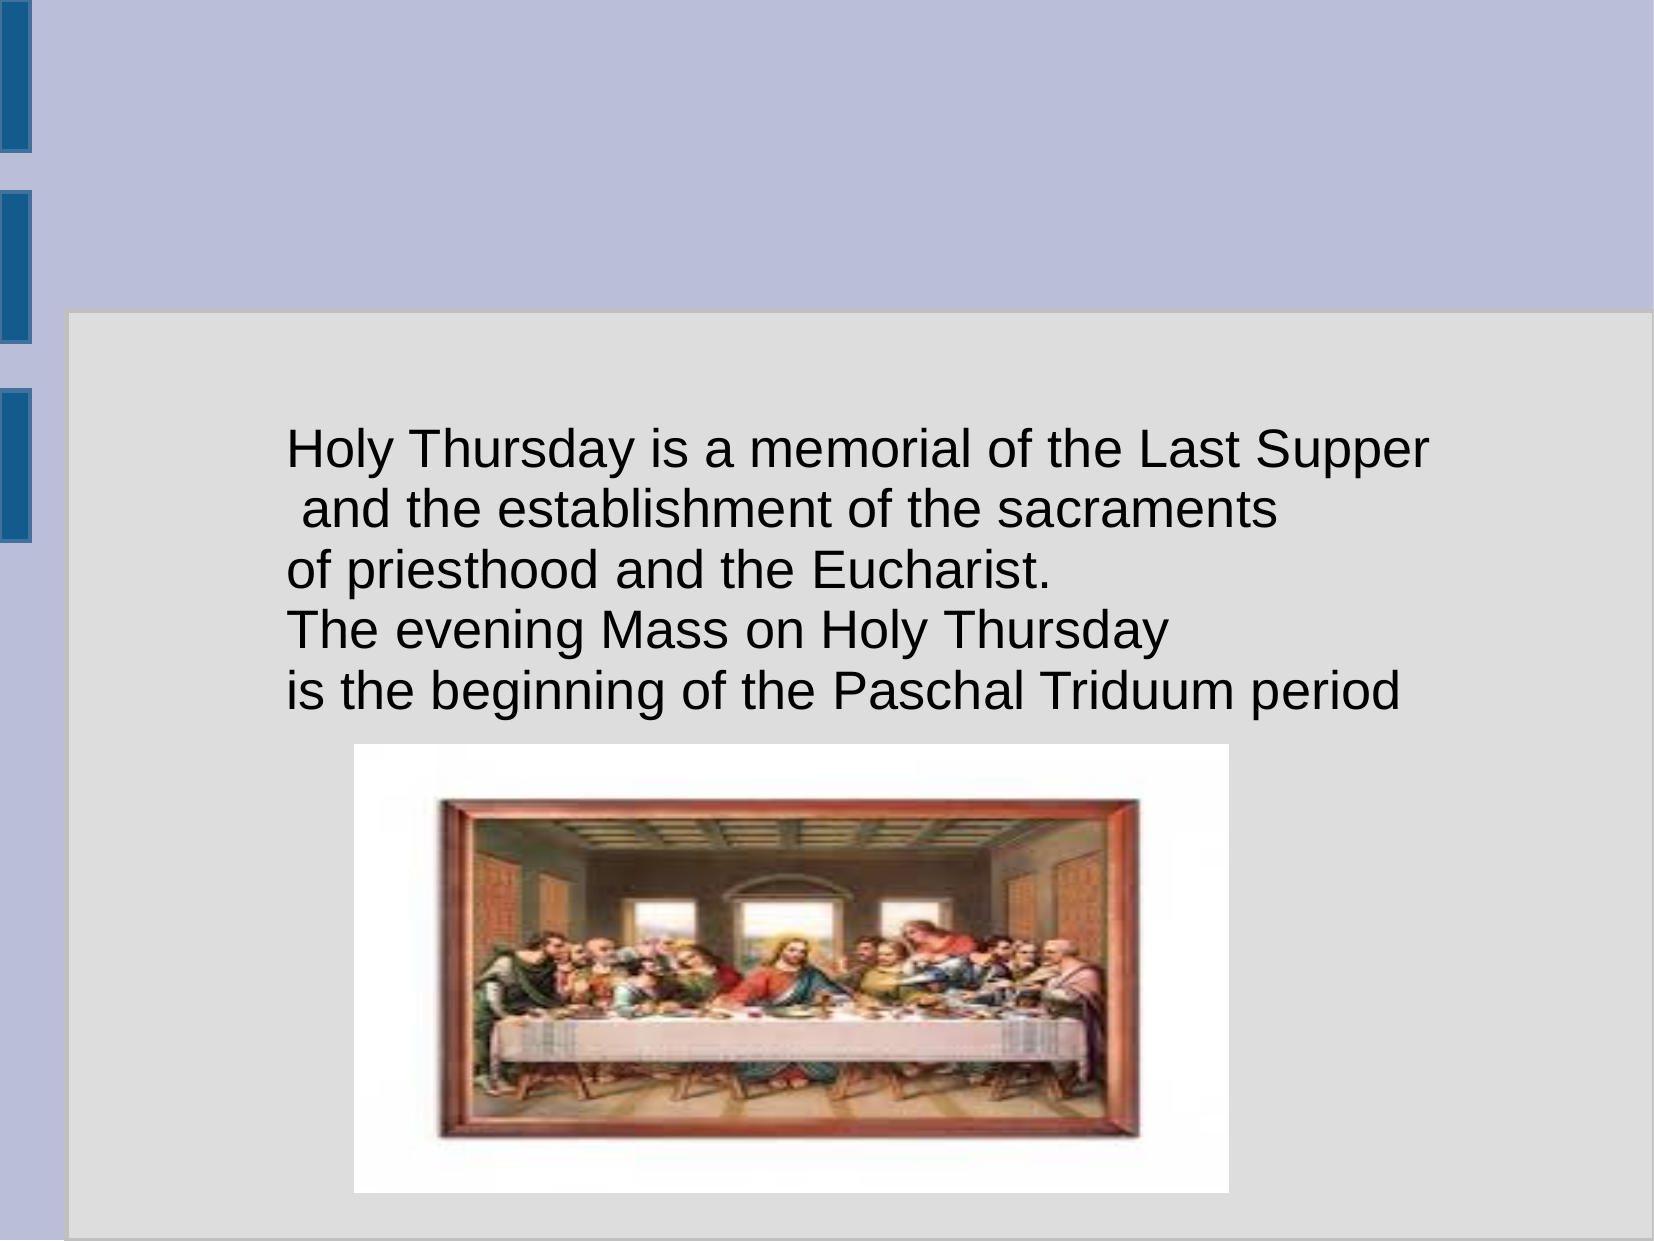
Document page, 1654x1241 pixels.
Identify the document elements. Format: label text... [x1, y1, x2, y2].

picture [354, 744, 1229, 1193]
text_box Holy Thursday is a memorial of the Last Supper and the establishment of the sacraments of priesthood and the Eucharist. The evening Mass on Holy Thursday is the beginning of the Paschal Triduum period [271, 410, 1512, 745]
